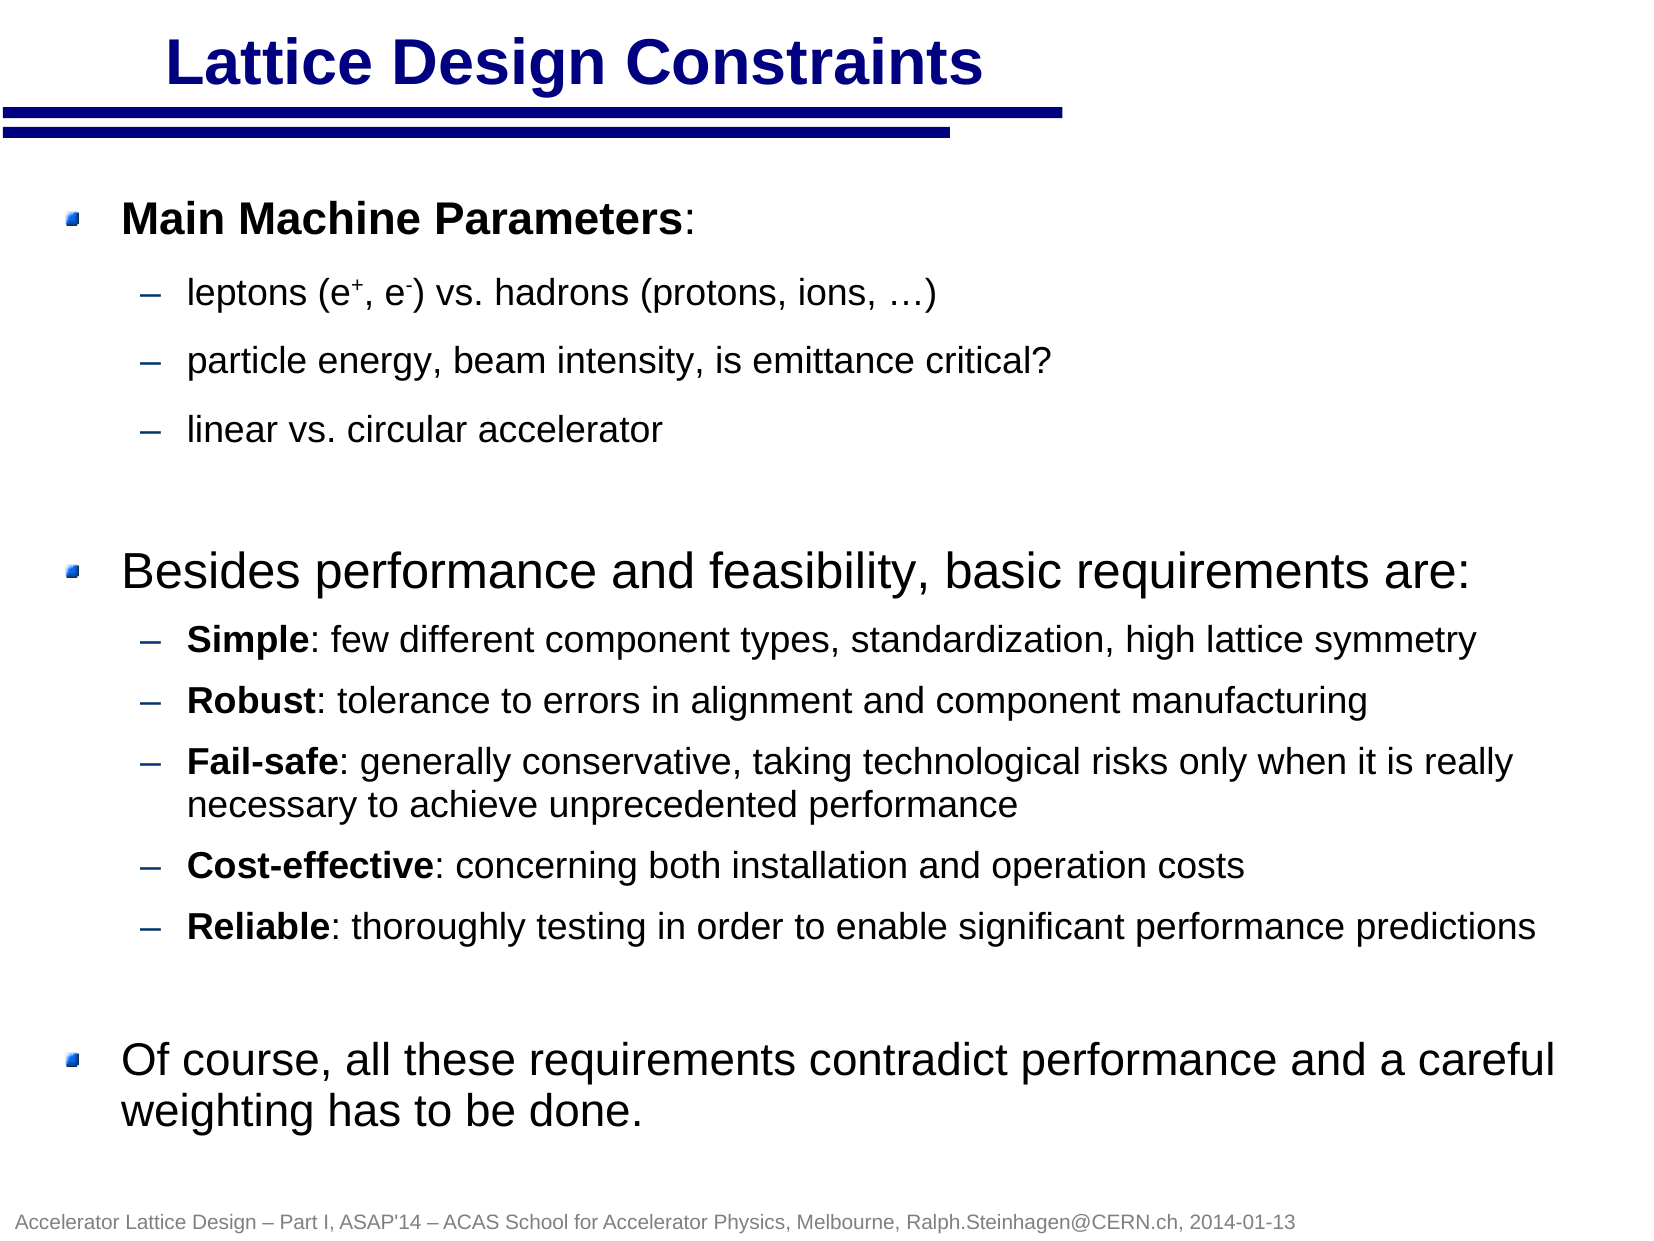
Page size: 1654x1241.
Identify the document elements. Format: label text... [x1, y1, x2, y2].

title Lattice Design Constraints [165, 0, 1323, 124]
list Main Machine Parameters: leptons (e+, e-) vs. hadrons (protons, ions, …) particle energy, beam intensity, is emittance critical? linear vs. circular accelerator Besides performance and feasibility, basic requirements are: Simple: few different component types, standardization, high lattice symmetry Robust: tolerance to errors in alignment and component manufacturing Fail-safe: generally conservative, taking technological risks only when it is really necessary to achieve unprecedented performance Cost-effective: concerning both installation and operation costs Reliable: thoroughly testing in order to enable significant performance predictions Of course, all these requirements contradict performance and a careful weighting has to be done. [65, 192, 1628, 1205]
